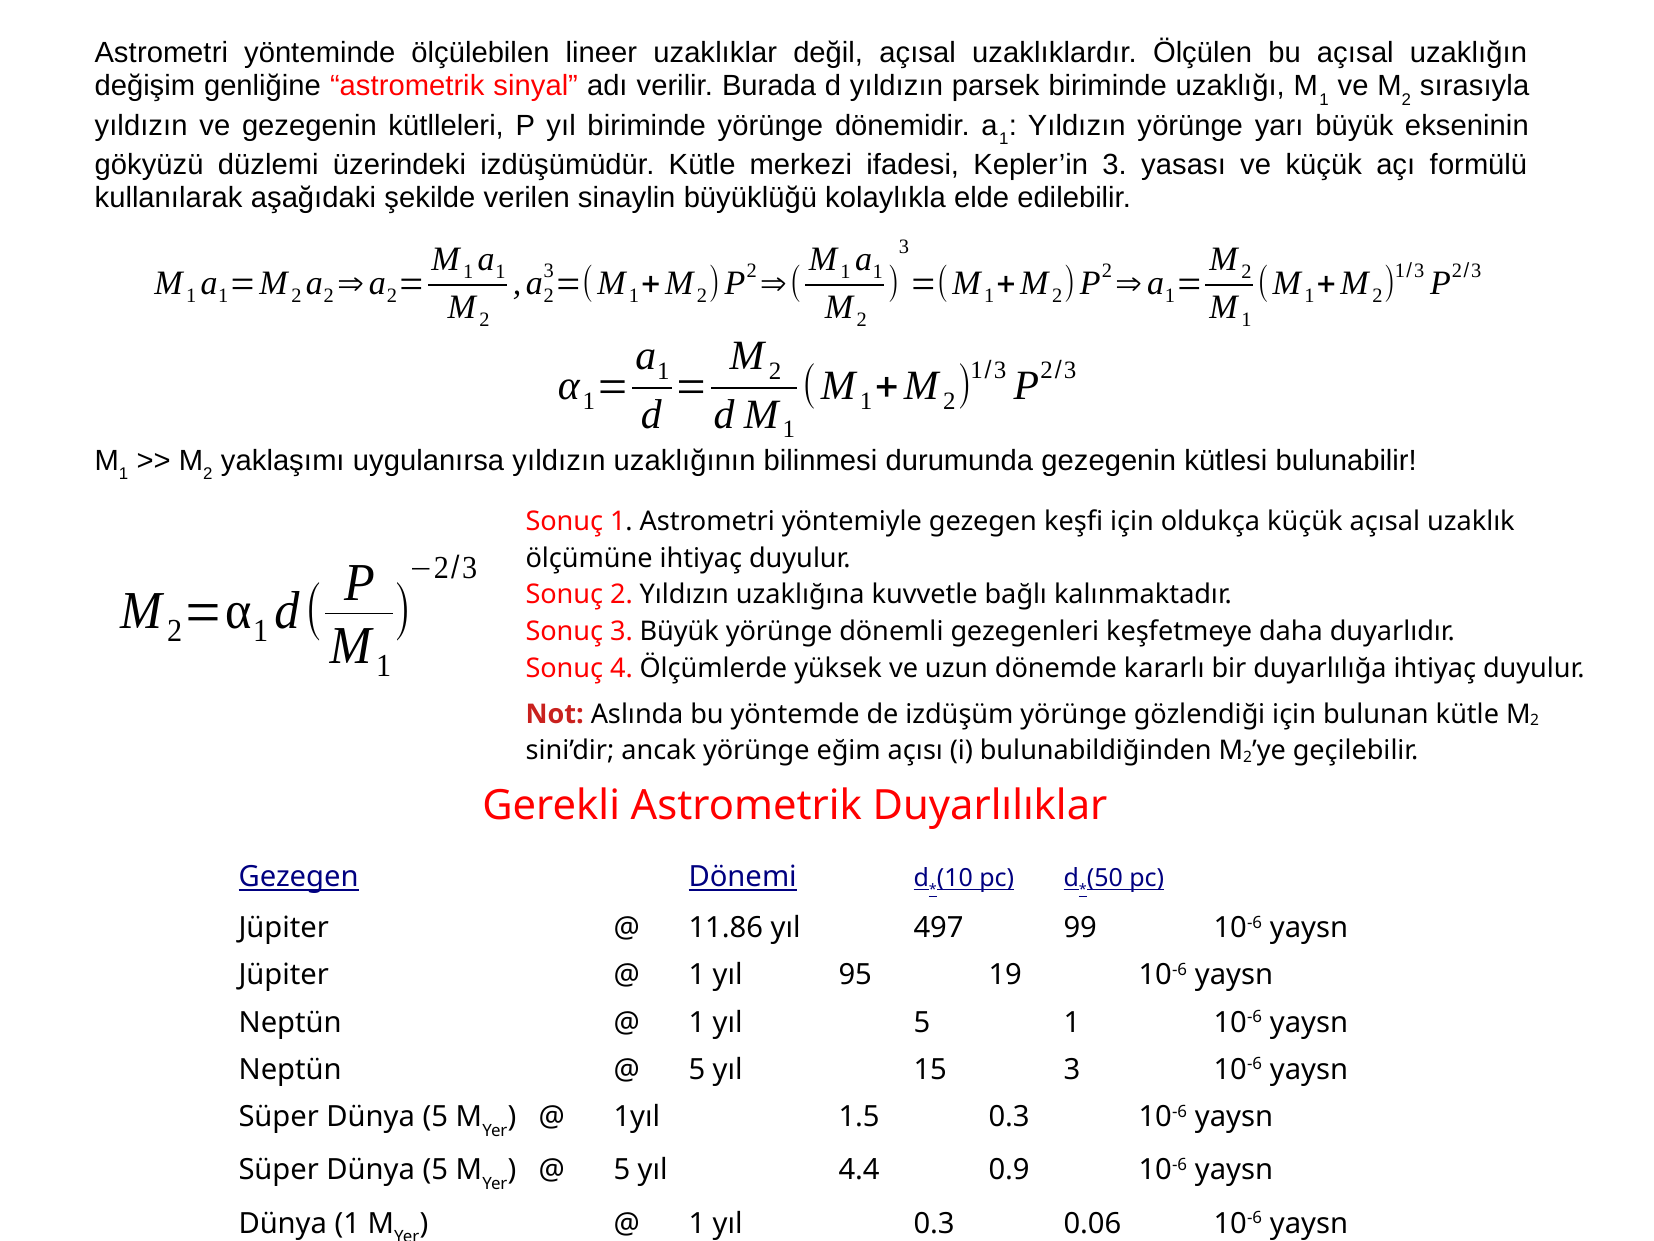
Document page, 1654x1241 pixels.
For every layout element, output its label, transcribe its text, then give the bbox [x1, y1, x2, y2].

text_box M1 >> M2 yaklaşımı uygulanırsa yıldızın uzaklığının bilinmesi durumunda gezegenin kütlesi bulunabilir! [79, 436, 1545, 498]
text_box Sonuç 1. Astrometri yöntemiyle gezegen keşfi için oldukça küçük açısal uzaklık ölçümüne ihtiyaç duyulur. Sonuç 2. Yıldızın uzaklığına kuvvetle bağlı kalınmaktadır. Sonuç 3. Büyük yörünge dönemli gezegenleri keşfetmeye daha duyarlıdır. Sonuç 4. Ölçümlerde yüksek ve uzun dönemde kararlı bir duyarlılığa ihtiyaç duyulur. Not: Aslında bu yöntemde de izdüşüm yörünge gözlendiği için bulunan kütle M2 sini’dir; ancak yörünge eğim açısı (i) bulunabildiğinden M2’ye geçilebilir. [510, 494, 1617, 783]
text_box Gezegen Dönemi d*(10 pc) d*(50 pc) Jüpiter @ 11.86 yıl 497 99 10-6 yaysn Jüpiter @ 1 yıl 95 19 10-6 yaysn Neptün @ 1 yıl 5 1 10-6 yaysn Neptün @ 5 yıl 15 3 10-6 yaysn Süper Dünya (5 MYer) @ 1yıl 1.5 0.3 10-6 yaysn Süper Dünya (5 MYer) @ 5 yıl 4.4 0.9 10-6 yaysn Dünya (1 MYer) @ 1 yıl 0.3 0.06 10-6 yaysn [223, 854, 1434, 1241]
text_box Astrometri yönteminde ölçülebilen lineer uzaklıklar değil, açısal uzaklıklardır. Ölçülen bu açısal uzaklığın değişim genliğine “astrometrik sinyal” adı verilir. Burada d yıldızın parsek biriminde uzaklığı, M1 ve M2 sırasıyla yıldızın ve gezegenin kütlleleri, P yıl biriminde yörünge dönemidir. a1: Yıldızın yörünge yarı büyük ekseninin gökyüzü düzlemi üzerindeki izdüşümüdür. Kütle merkezi ifadesi, Kepler’in 3. yasası ve küçük açı formülü kullanılarak aşağıdaki şekilde verilen sinaylin büyüklüğü kolaylıkla elde edilebilir. [79, 28, 1545, 222]
chart [106, 550, 489, 683]
text_box Gerekli Astrometrik Duyarlılıklar [90, 767, 1501, 854]
chart [141, 234, 1493, 444]
